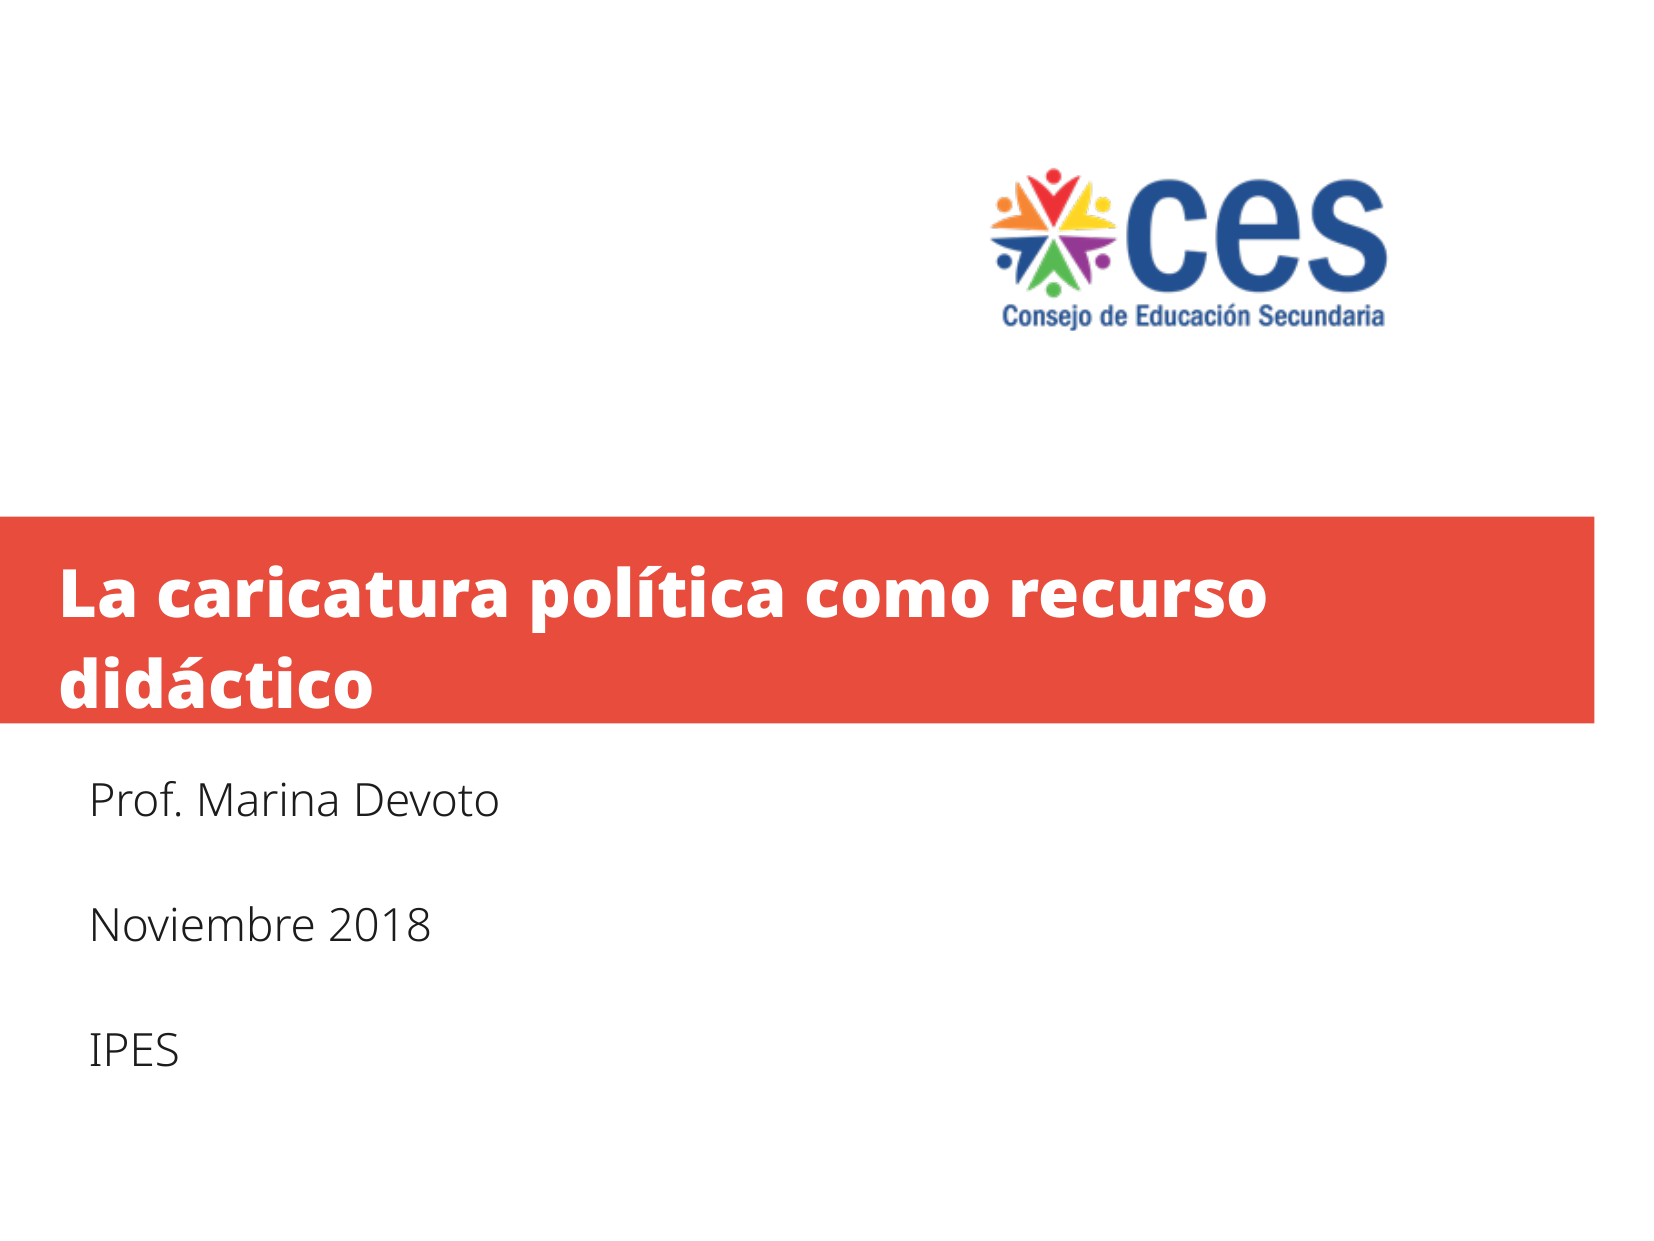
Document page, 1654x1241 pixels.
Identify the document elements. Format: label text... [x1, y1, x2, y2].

title La caricatura política como recurso didáctico [59, 546, 1595, 694]
picture [986, 165, 1394, 331]
subtitle Prof. Marina Devoto Noviembre 2018 IPES [88, 767, 1595, 1182]
